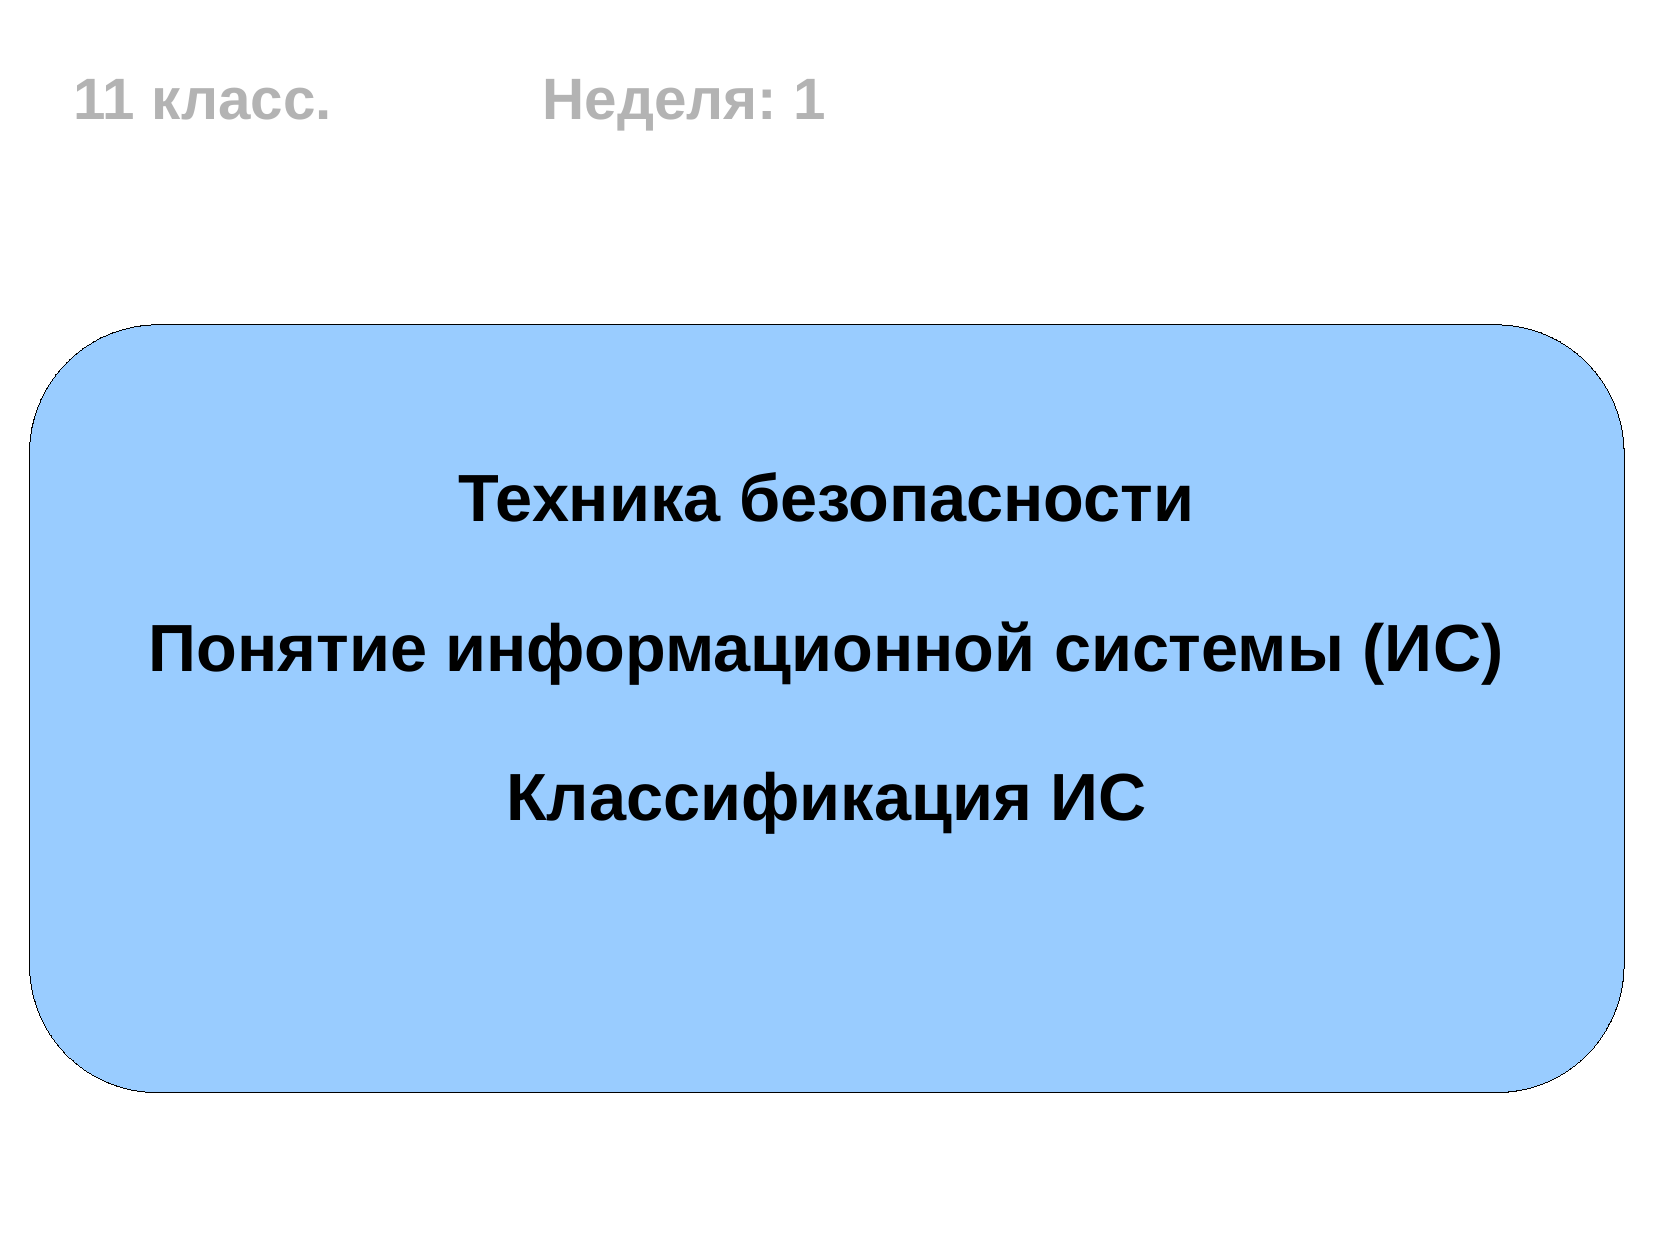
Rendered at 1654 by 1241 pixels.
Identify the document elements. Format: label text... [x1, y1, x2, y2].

text_box Техника безопасности Понятие информационной системы (ИС) Классификация ИС [29, 324, 1625, 1093]
text_box 11 класс. Неделя: 1 [59, 59, 1034, 141]
